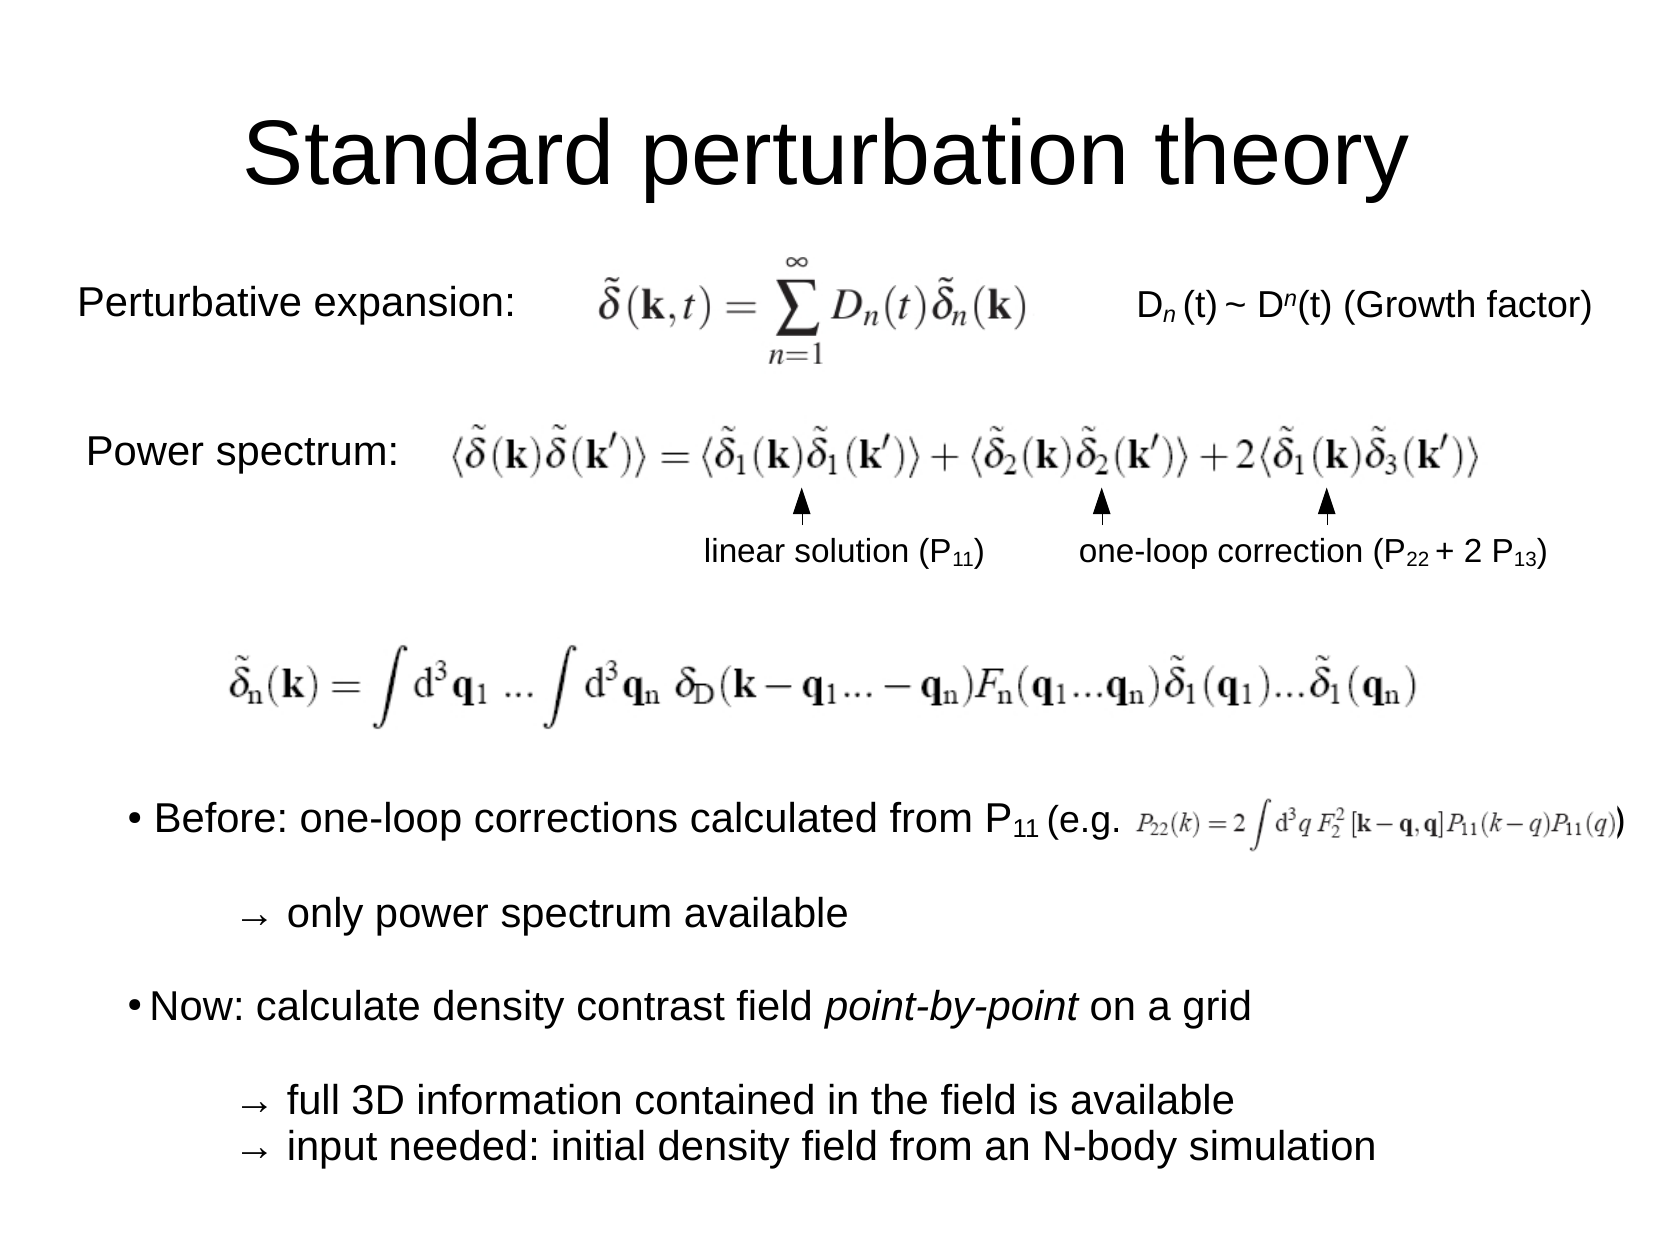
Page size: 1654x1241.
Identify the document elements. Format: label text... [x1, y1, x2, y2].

text_box linear solution (P11) [689, 525, 1064, 578]
text_box Perturbative expansion: [62, 270, 549, 333]
text_box one-loop correction (P22 + 2 P13) [1064, 525, 1576, 578]
picture [1134, 765, 1618, 885]
title Standard perturbation theory [82, 49, 1571, 257]
text_box Dn (t) ~ Dn(t) (Growth factor) [1121, 276, 1654, 336]
picture [549, 224, 1077, 392]
picture [225, 637, 1426, 731]
text_box Power spectrum: [71, 419, 540, 482]
text_box Now: calculate density contrast field point-by-point on a grid → full 3D information contained in the field is available → input needed: initial density field from an N-body simulation [112, 975, 1654, 1178]
picture [450, 412, 1501, 500]
text_box Before: one-loop corrections calculated from P11 (e.g. ) → only power spectrum available [112, 787, 1654, 945]
